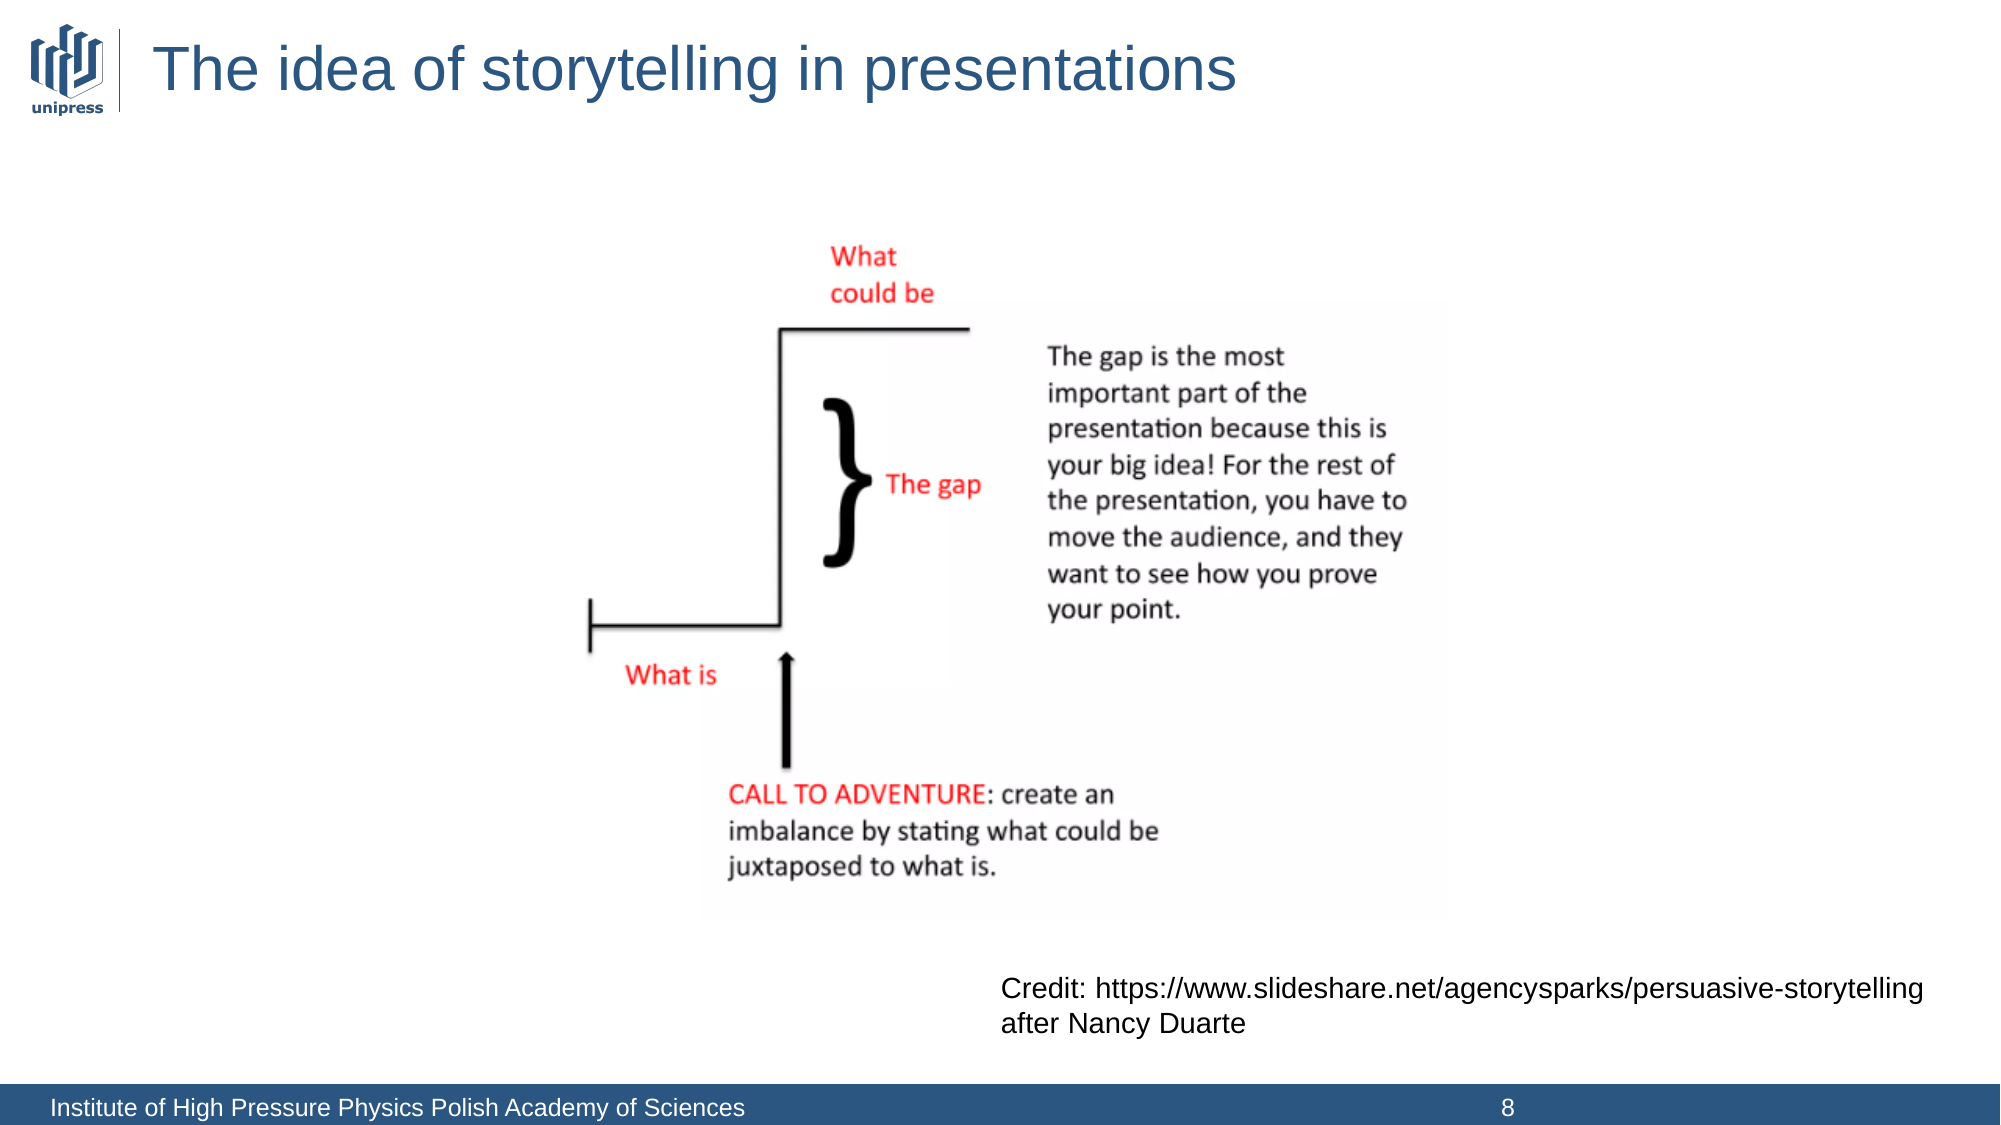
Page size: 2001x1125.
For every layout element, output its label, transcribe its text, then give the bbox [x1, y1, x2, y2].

text_box 8 [1485, 1084, 1936, 1125]
picture [553, 206, 1447, 919]
title The idea of storytelling in presentations [137, 29, 1863, 112]
text_box Credit: https://www.slideshare.net/agencysparks/persuasive-storytelling after Nancy Duarte [986, 962, 1958, 1047]
